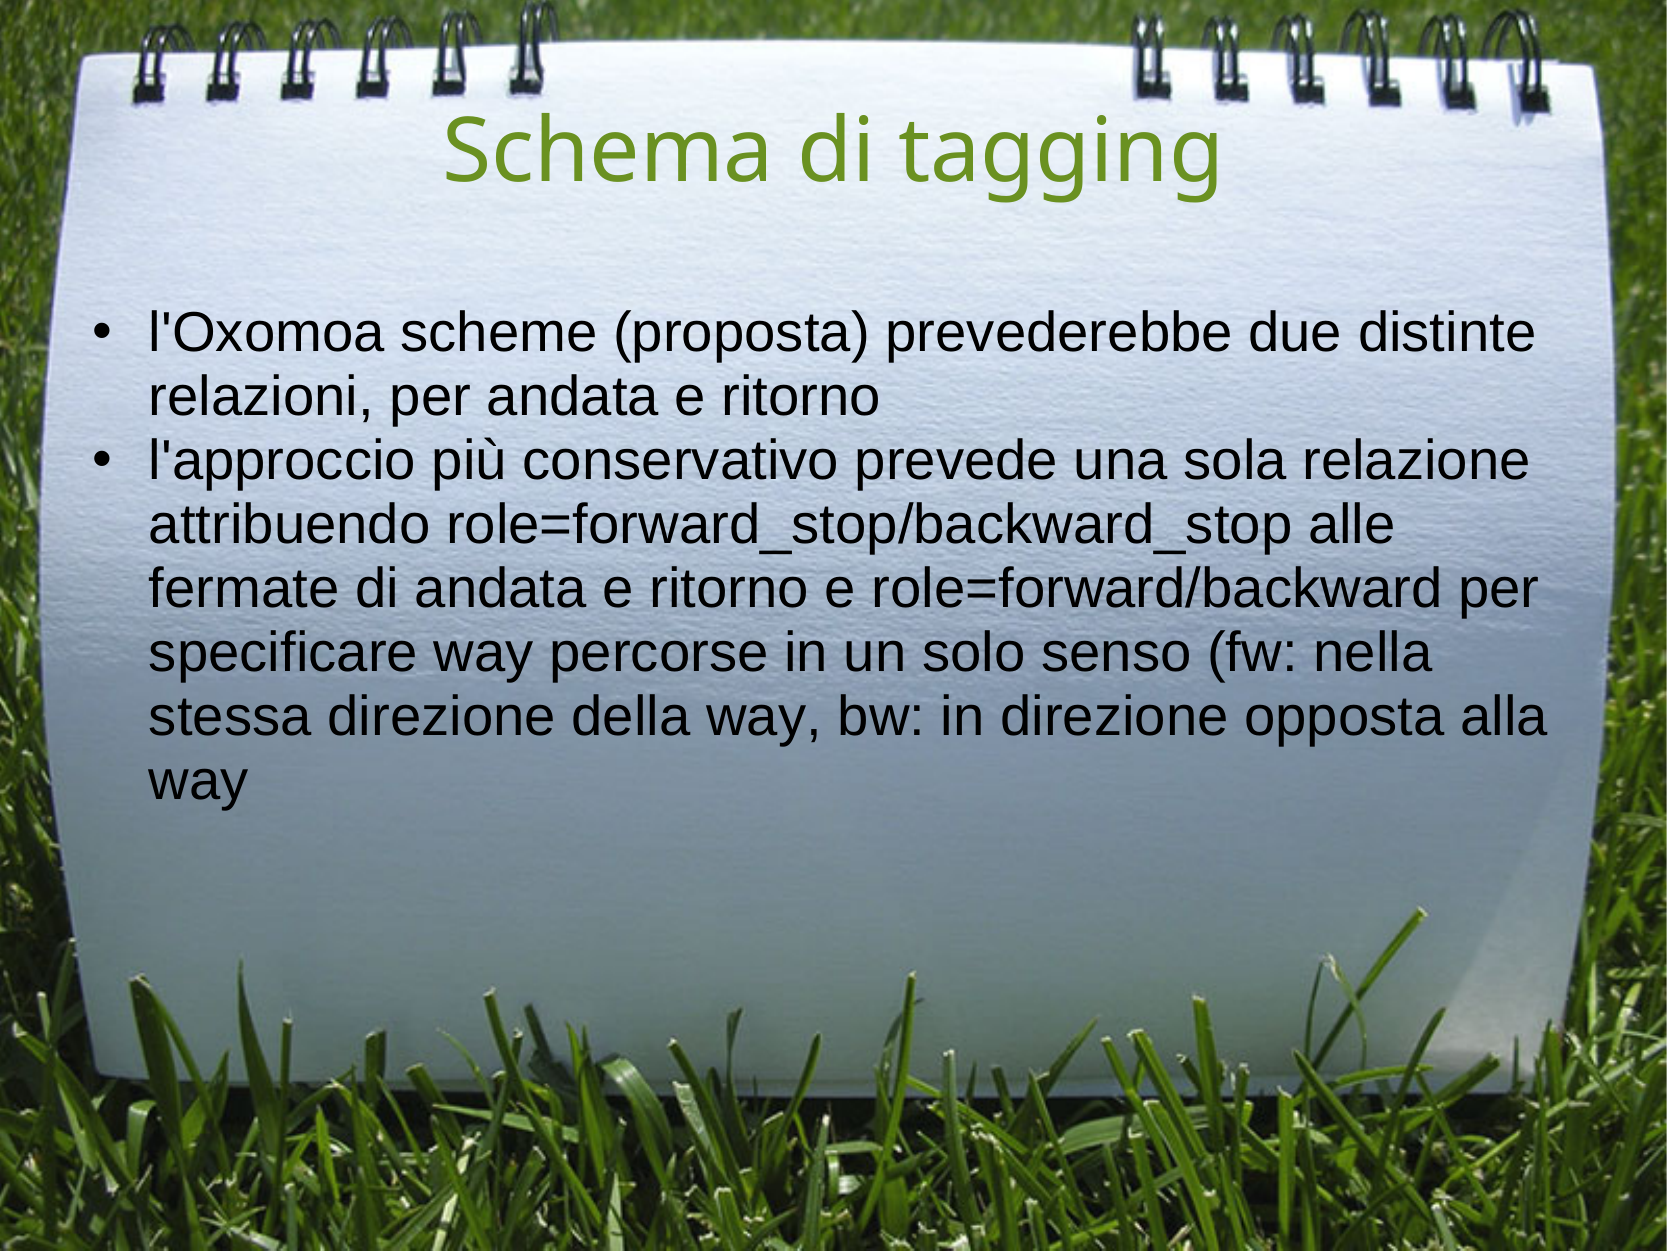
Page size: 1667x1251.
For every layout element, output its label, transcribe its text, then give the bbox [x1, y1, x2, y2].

list l'Oxomoa scheme (proposta) prevederebbe due distinte relazioni, per andata e ritorno l'approccio più conservativo prevede una sola relazione attribuendo role=forward_stop/backward_stop alle fermate di andata e ritorno e role=forward/backward per specificare way percorse in un solo senso (fw: nella stessa direzione della way, bw: in direzione opposta alla way [73, 300, 1593, 1201]
picture [0, 0, 1667, 1251]
title Schema di tagging [40, 99, 1627, 251]
